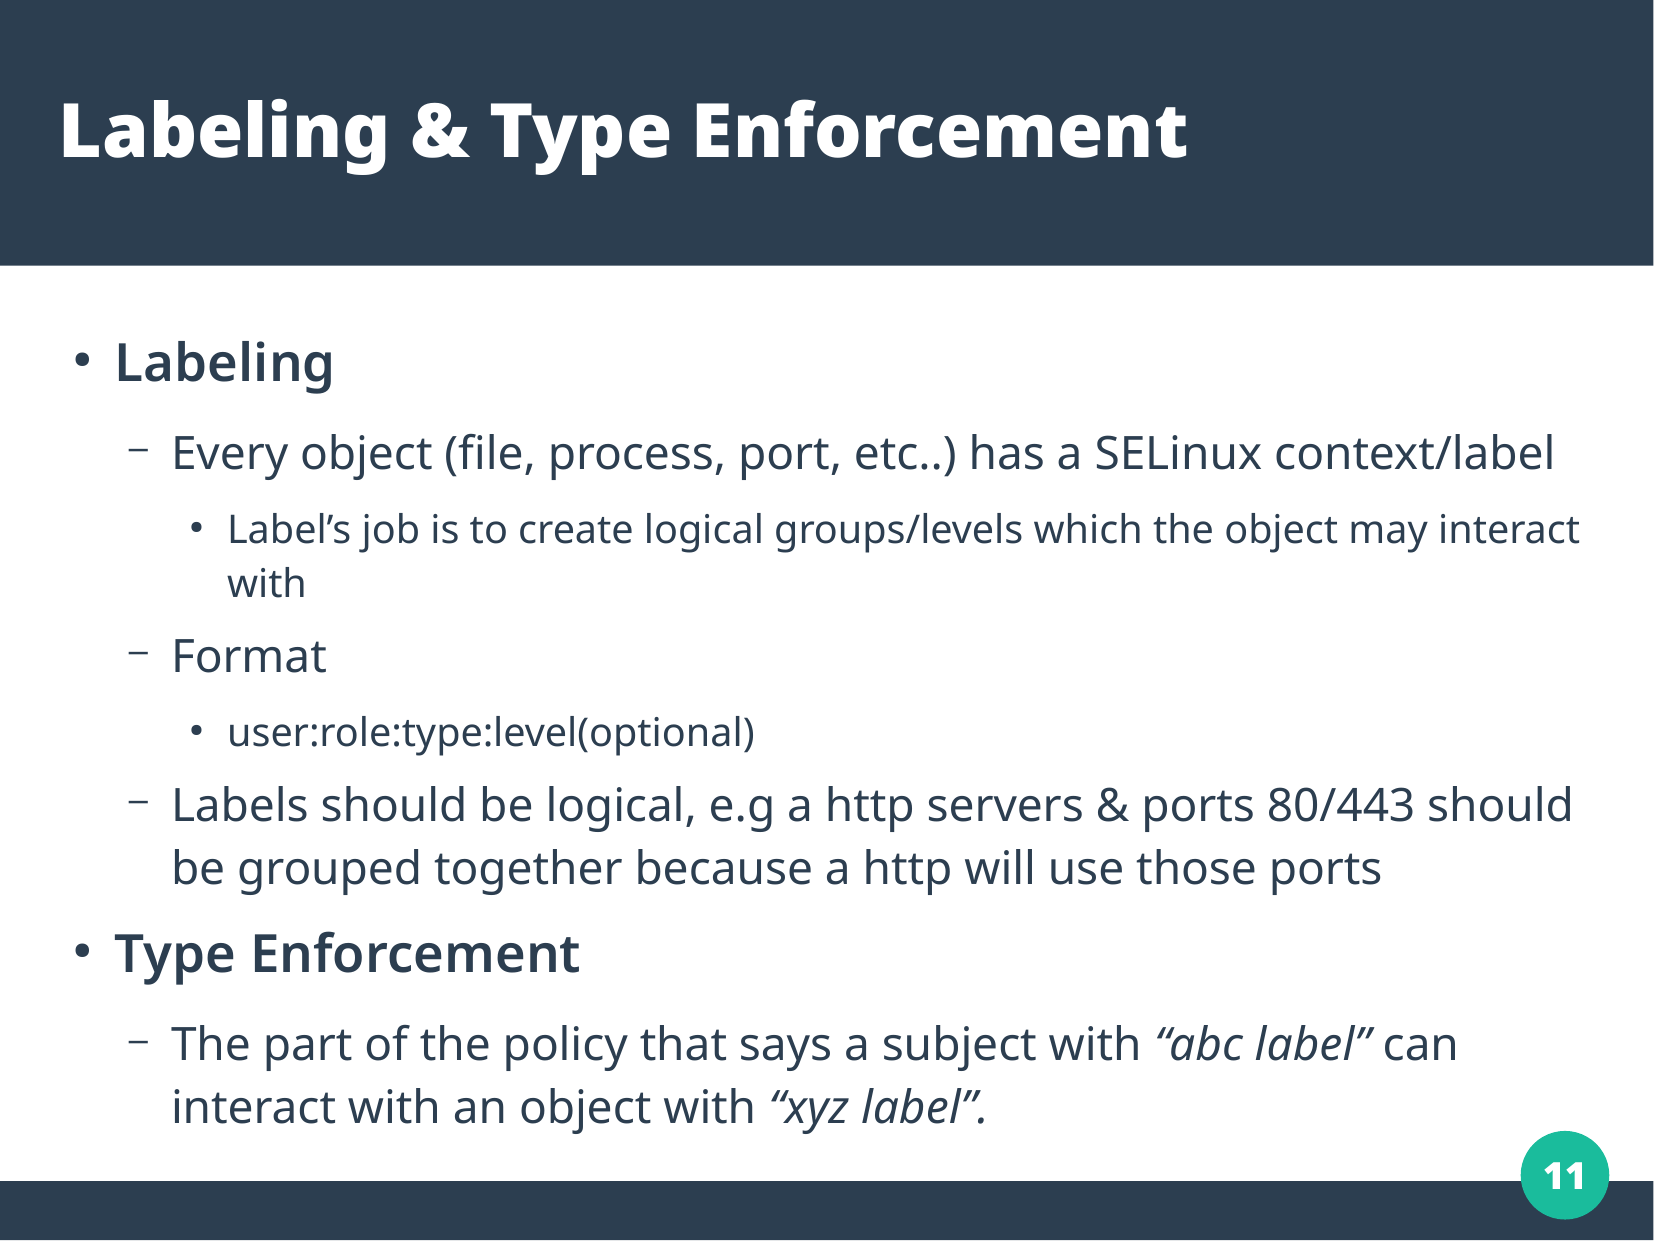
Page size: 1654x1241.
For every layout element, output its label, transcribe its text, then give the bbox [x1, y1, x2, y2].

list Labeling Every object (file, process, port, etc..) has a SELinux context/label Label’s job is to create logical groups/levels which the object may interact with Format user:role:type:level(optional) Labels should be logical, e.g a http servers & ports 80/443 should be grouped together because a http will use those ports Type Enforcement The part of the policy that says a subject with “abc label” can interact with an object with “xyz label”. [59, 324, 1595, 1152]
title Labeling & Type Enforcement [59, 49, 1595, 207]
